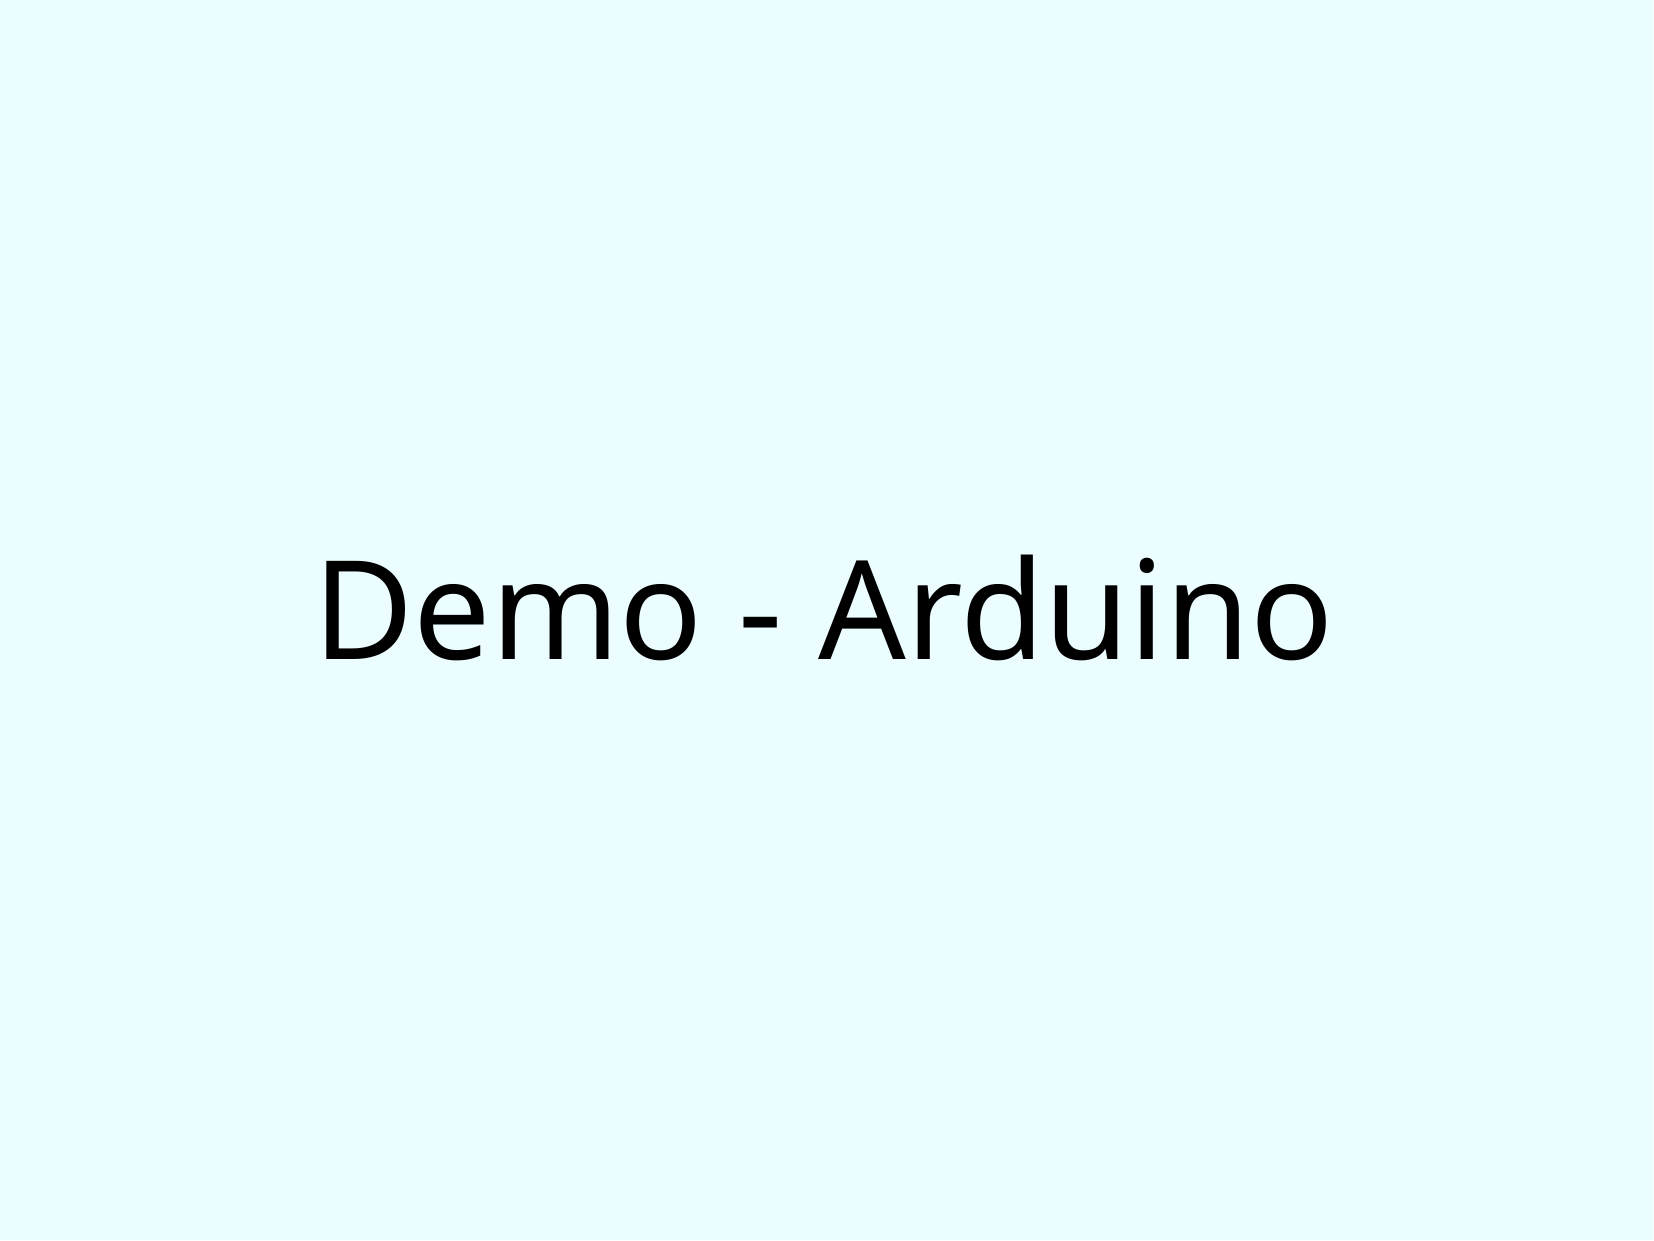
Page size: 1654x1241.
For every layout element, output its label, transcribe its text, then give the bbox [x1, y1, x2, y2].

text_box Demo - Arduino [79, 69, 1568, 1144]
